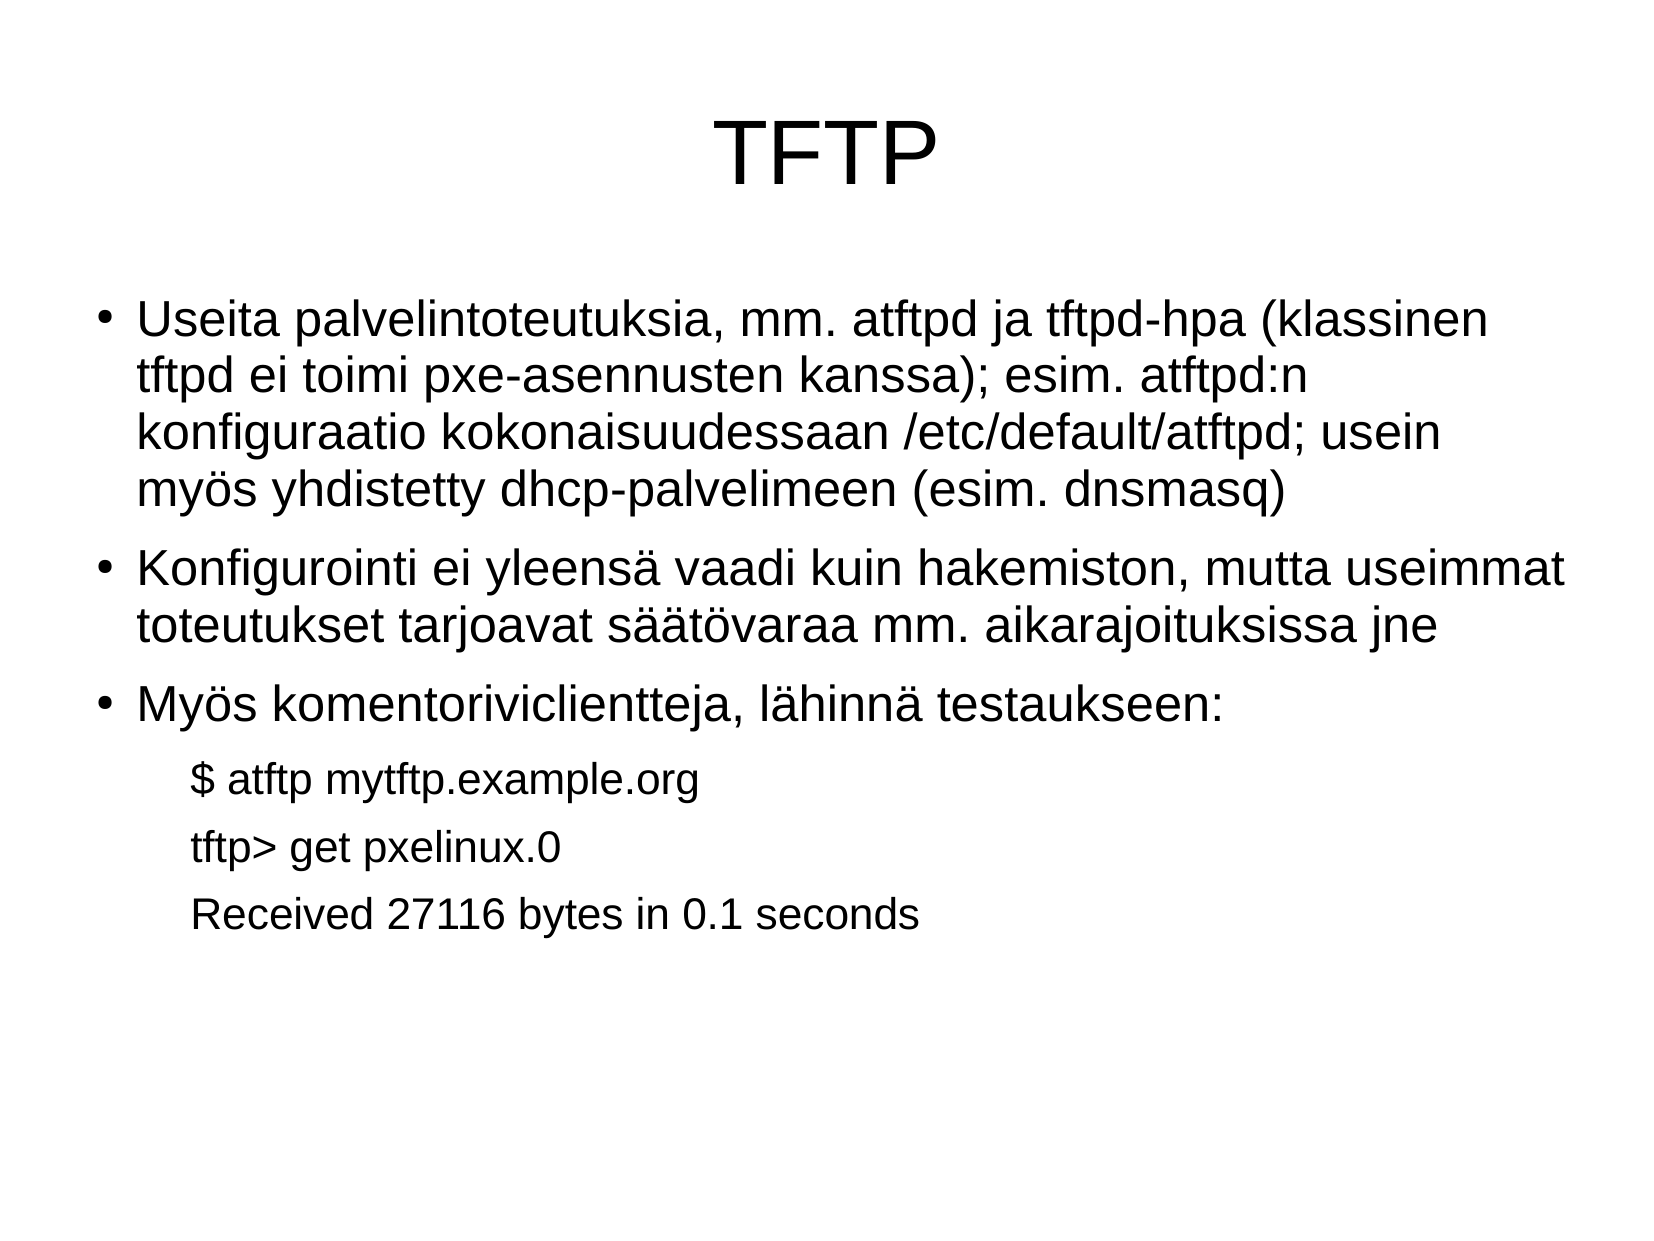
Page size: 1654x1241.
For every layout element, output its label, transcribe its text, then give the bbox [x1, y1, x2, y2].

list Useita palvelintoteutuksia, mm. atftpd ja tftpd-hpa (klassinen tftpd ei toimi pxe-asennusten kanssa); esim. atftpd:n konfiguraatio kokonaisuudessaan /etc/default/atftpd; usein myös yhdistetty dhcp-palvelimeen (esim. dnsmasq) Konfigurointi ei yleensä vaadi kuin hakemiston, mutta useimmat toteutukset tarjoavat säätövaraa mm. aikarajoituksissa jne Myös komentoriviclientteja, lähinnä testaukseen: $ atftp mytftp.example.org tftp> get pxelinux.0 Received 27116 bytes in 0.1 seconds [82, 290, 1571, 1010]
title TFTP [82, 49, 1571, 257]
